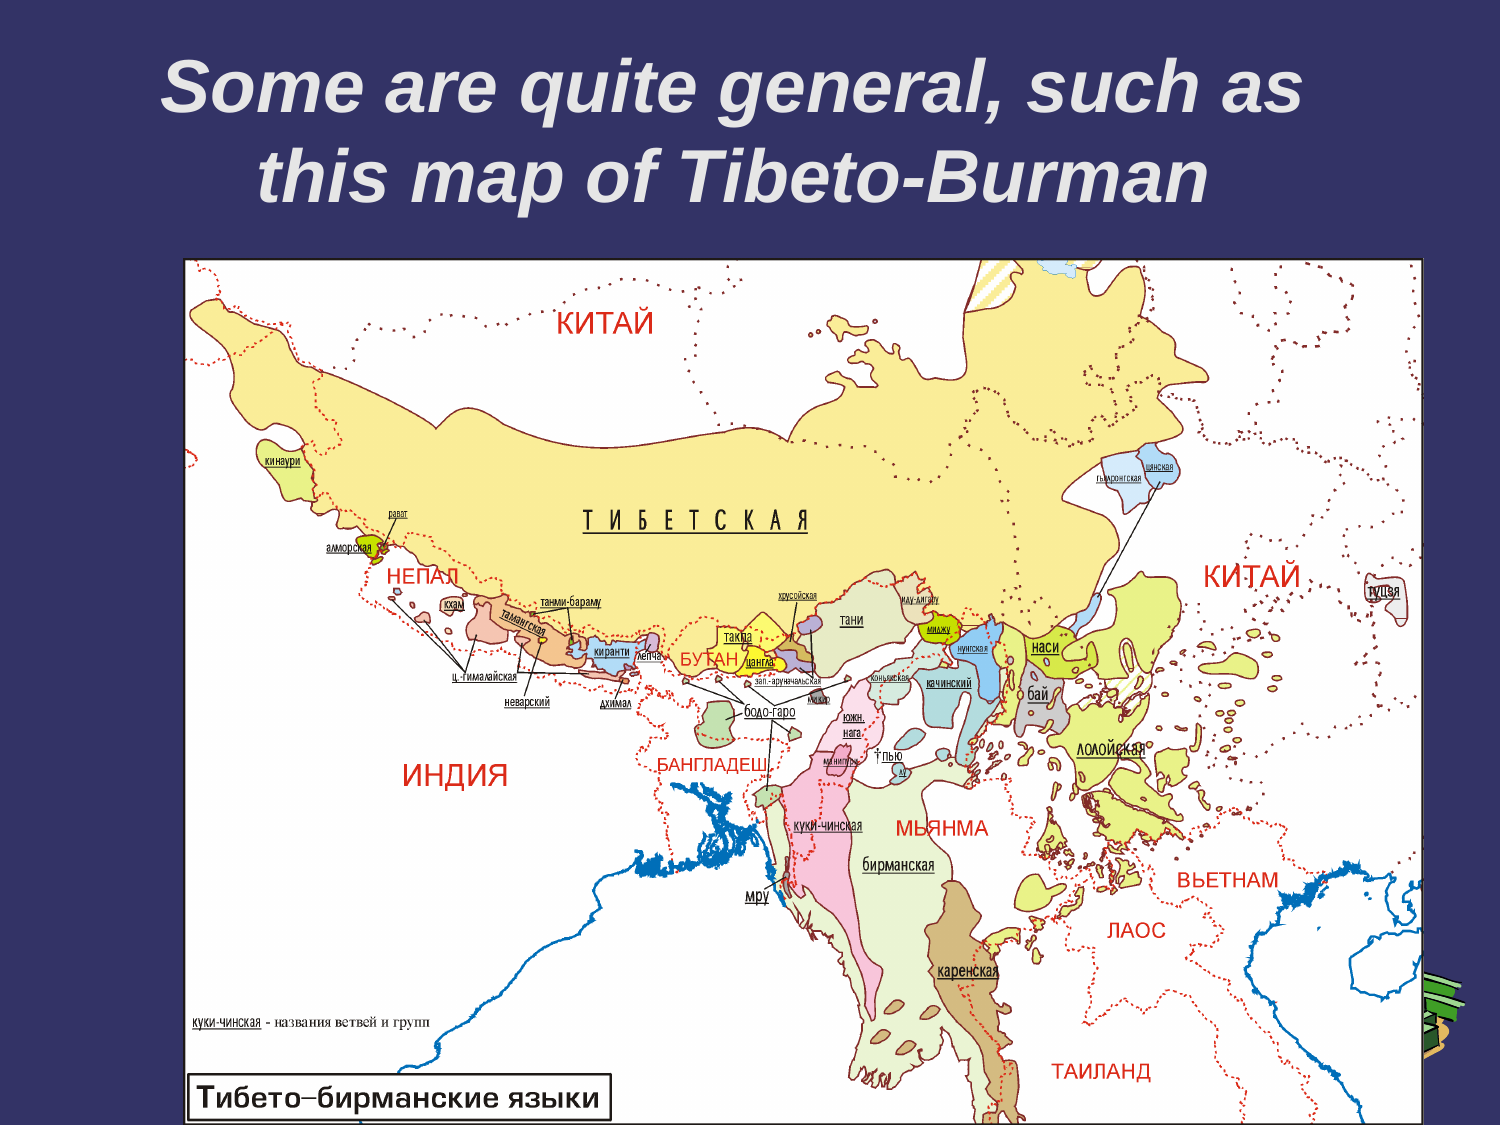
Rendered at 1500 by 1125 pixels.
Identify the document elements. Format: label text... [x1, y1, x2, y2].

title Some are quite general, such as this map of Tibeto-Burman [66, 29, 1342, 225]
picture [183, 258, 1424, 1125]
